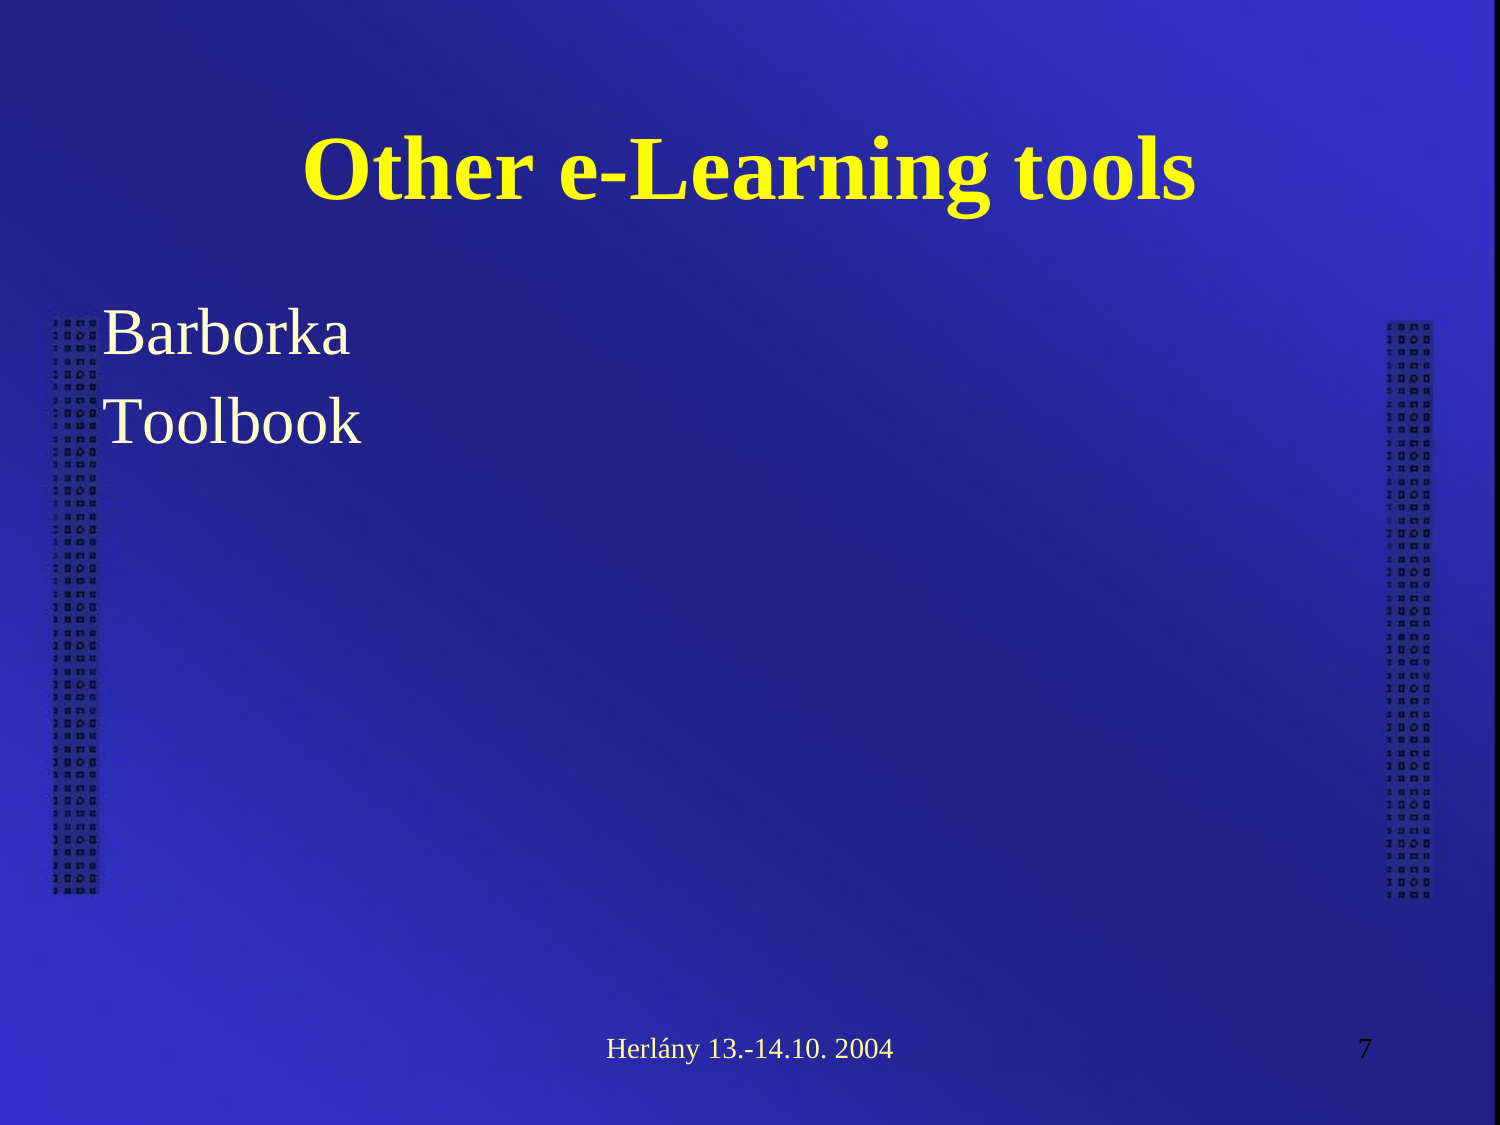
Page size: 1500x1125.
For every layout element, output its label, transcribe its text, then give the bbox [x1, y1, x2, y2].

text_box <číslo> [1074, 1024, 1388, 1073]
list Barborka Toolbook [87, 287, 1438, 988]
title Other e-Learning tools [112, 74, 1388, 263]
picture [0, 0, 1500, 1125]
text_box Herlány 13.-14.10. 2004 [512, 1024, 988, 1073]
